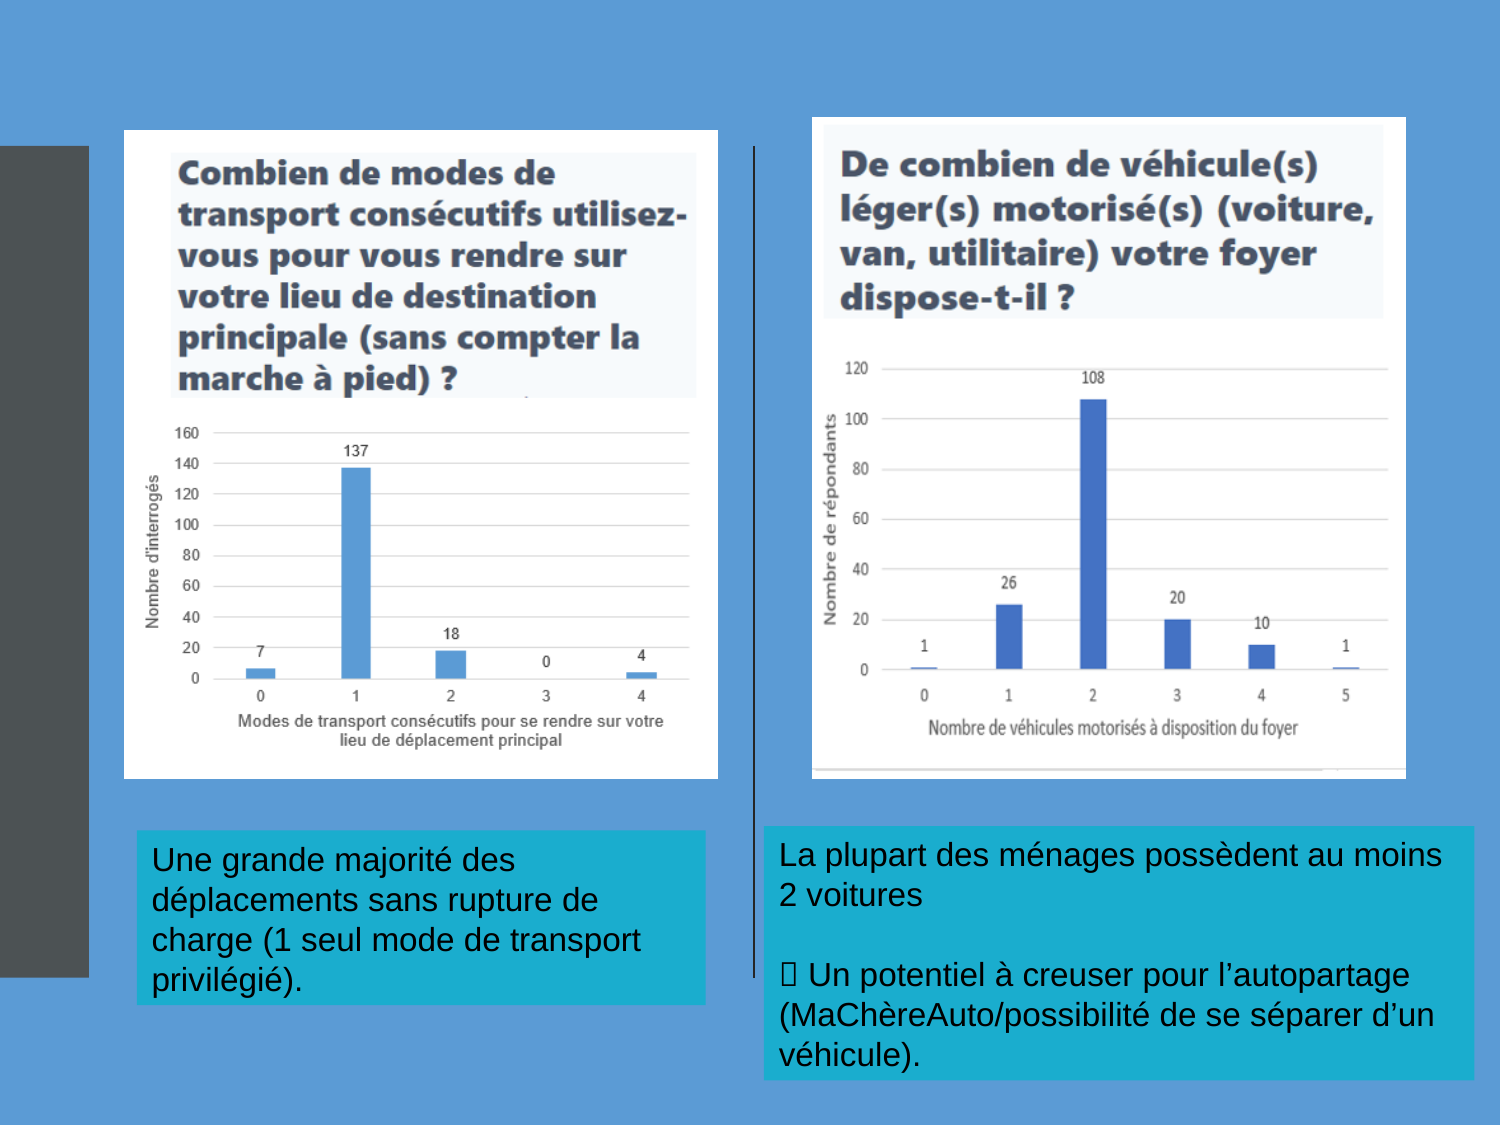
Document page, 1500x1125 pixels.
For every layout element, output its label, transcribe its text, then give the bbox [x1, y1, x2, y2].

picture [124, 130, 718, 779]
text_box [0, 0, 1500, 1125]
text_box La plupart des ménages possèdent au moins 2 voitures  Un potentiel à creuser pour l’autopartage (MaChèreAuto/possibilité de se séparer d’un véhicule). [763, 826, 1475, 1081]
picture [812, 117, 1406, 779]
text_box Une grande majorité des déplacements sans rupture de charge (1 seul mode de transport privilégié). [136, 830, 706, 1006]
